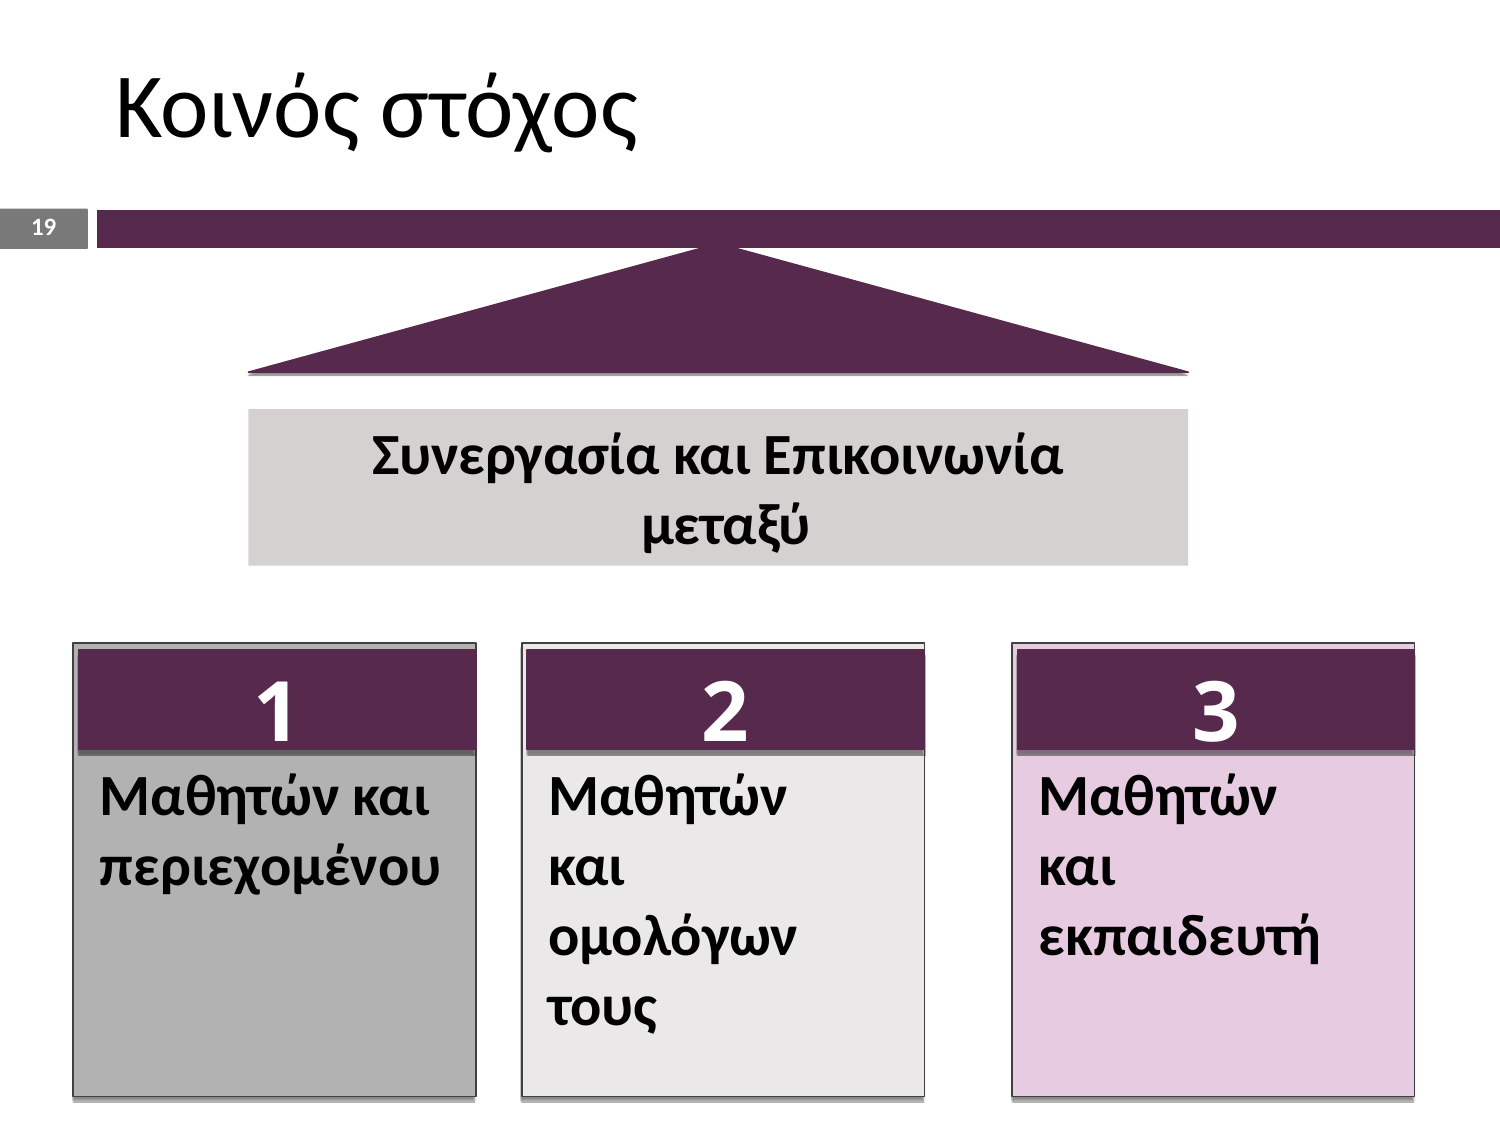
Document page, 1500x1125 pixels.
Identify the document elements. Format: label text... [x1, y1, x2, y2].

text_box [73, 643, 476, 1096]
text_box 3 [1017, 650, 1415, 750]
text_box [1012, 643, 1415, 1096]
text_box [248, 243, 1189, 373]
text_box 1 [79, 650, 476, 750]
text_box Μαθητών και ομολόγων τους [533, 750, 886, 1044]
text_box Μαθητών και περιεχομένου [85, 750, 473, 904]
text_box Συνεργασία και Επικοινωνία μεταξύ [248, 409, 1189, 566]
text_box 19 [0, 208, 88, 249]
title Κοινός στόχος [100, 19, 1438, 182]
text_box Μαθητών και εκπαιδευτή [1023, 750, 1382, 975]
text_box 2 [527, 650, 924, 750]
text_box [522, 643, 924, 1096]
